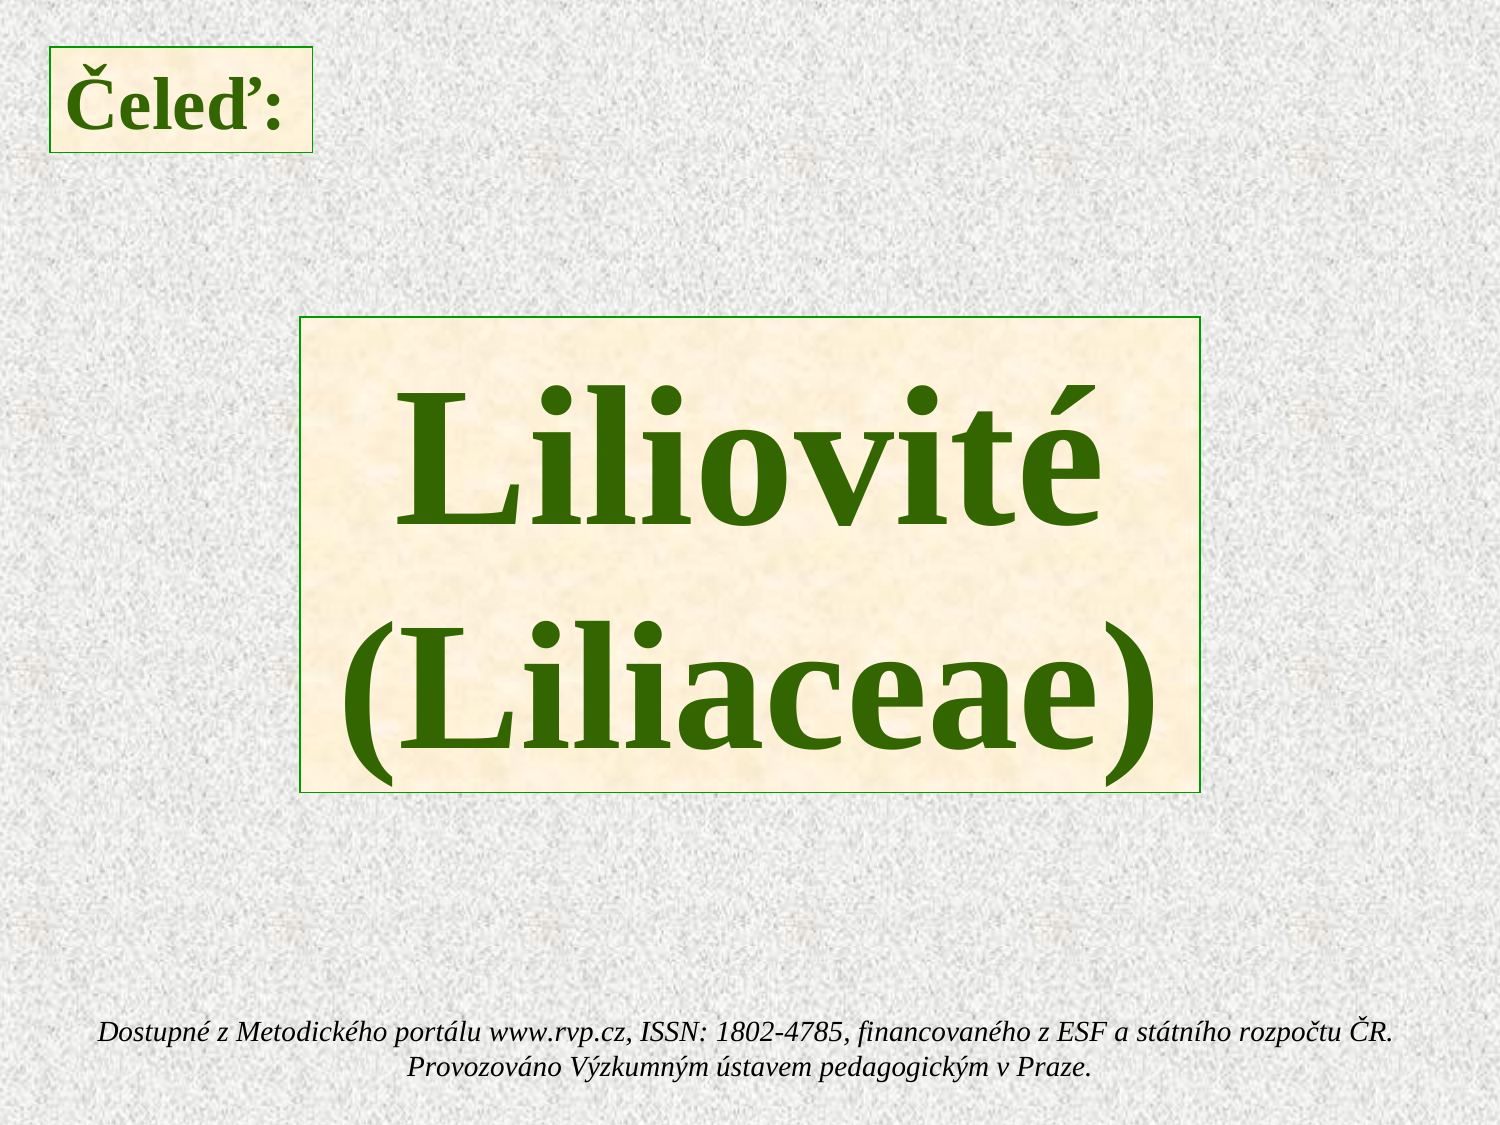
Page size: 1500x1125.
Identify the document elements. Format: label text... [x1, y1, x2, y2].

text_box Dostupné z Metodického portálu www.rvp.cz, ISSN: 1802-4785, financovaného z ESF a státního rozpočtu ČR. Provozováno Výzkumným ústavem pedagogickým v Praze. [82, 1004, 1418, 1125]
text_box Liliovité (Liliaceae) [300, 317, 1201, 793]
picture [0, 0, 1500, 1125]
text_box Čeleď: [49, 46, 313, 153]
